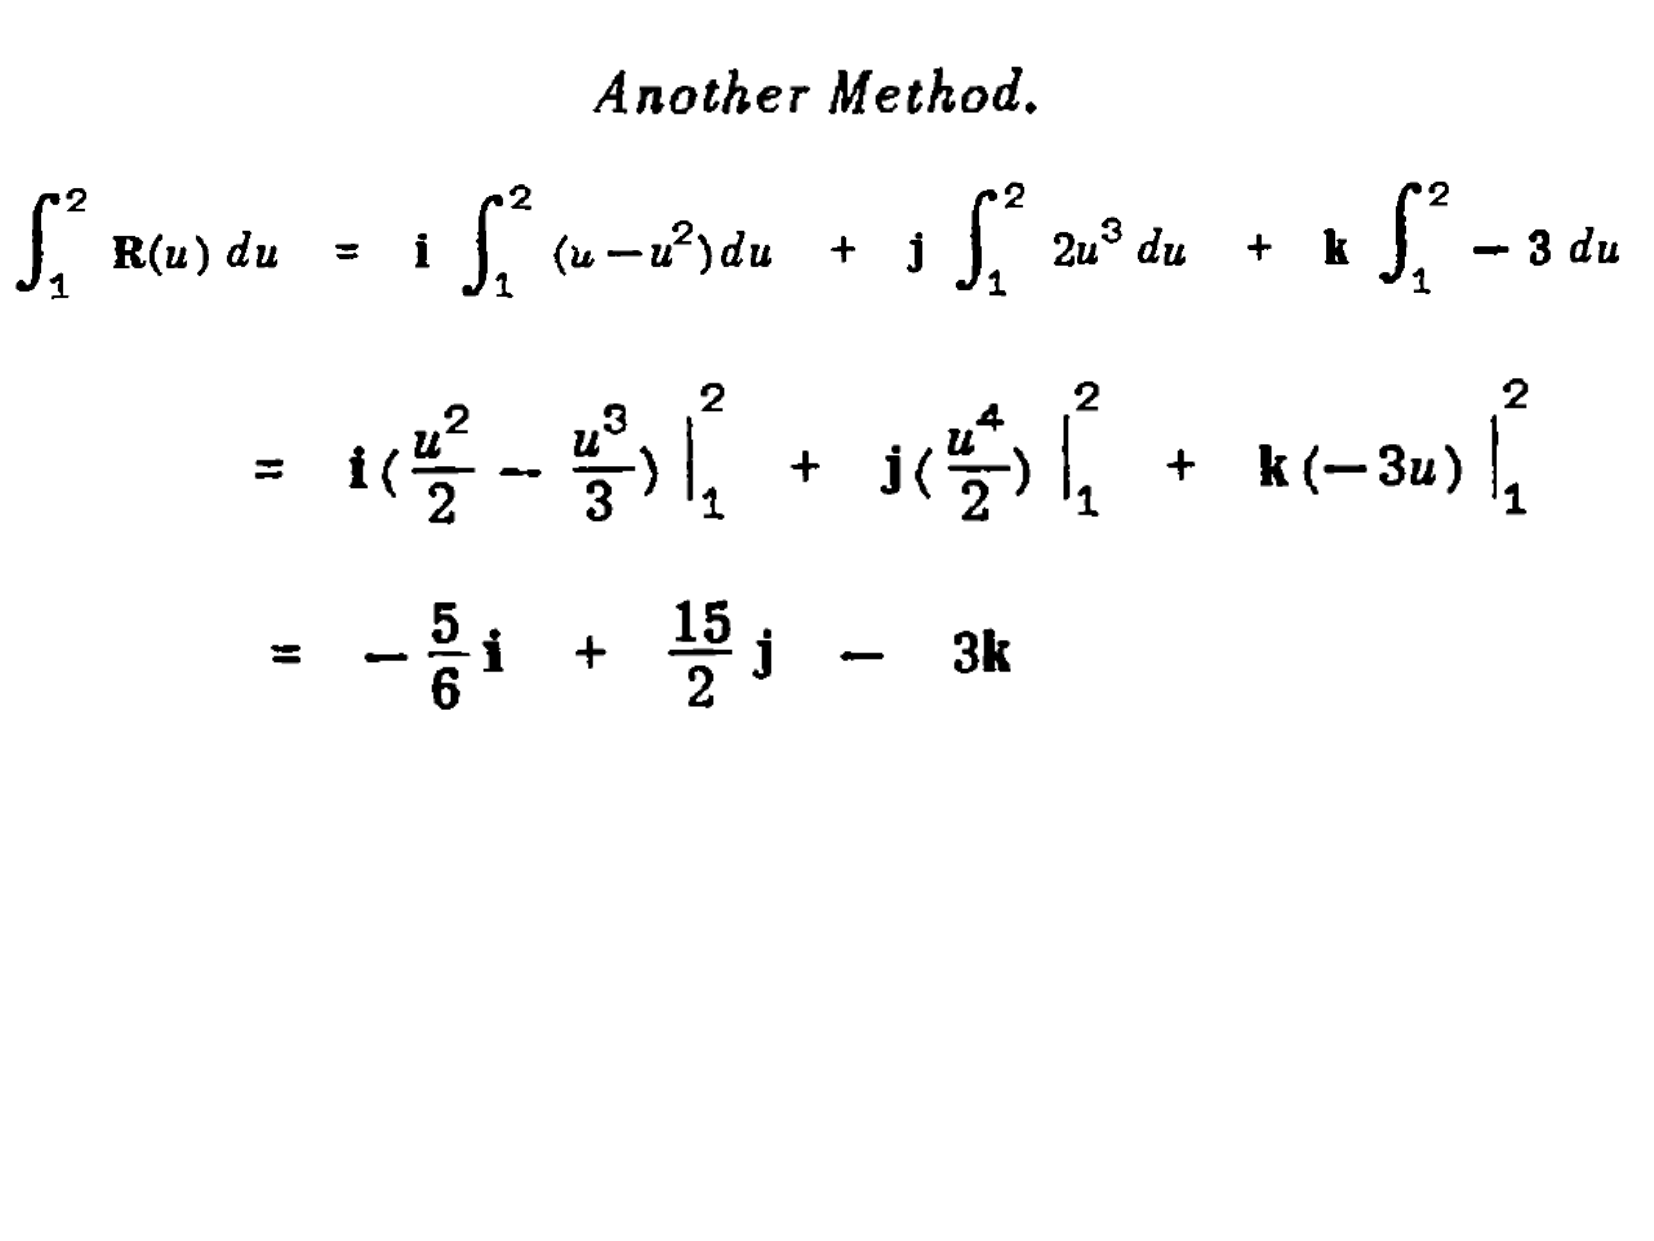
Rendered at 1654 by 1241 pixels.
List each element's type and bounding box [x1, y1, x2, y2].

picture [246, 366, 1583, 542]
picture [0, 165, 1654, 302]
picture [246, 568, 1028, 721]
picture [543, 23, 1076, 138]
